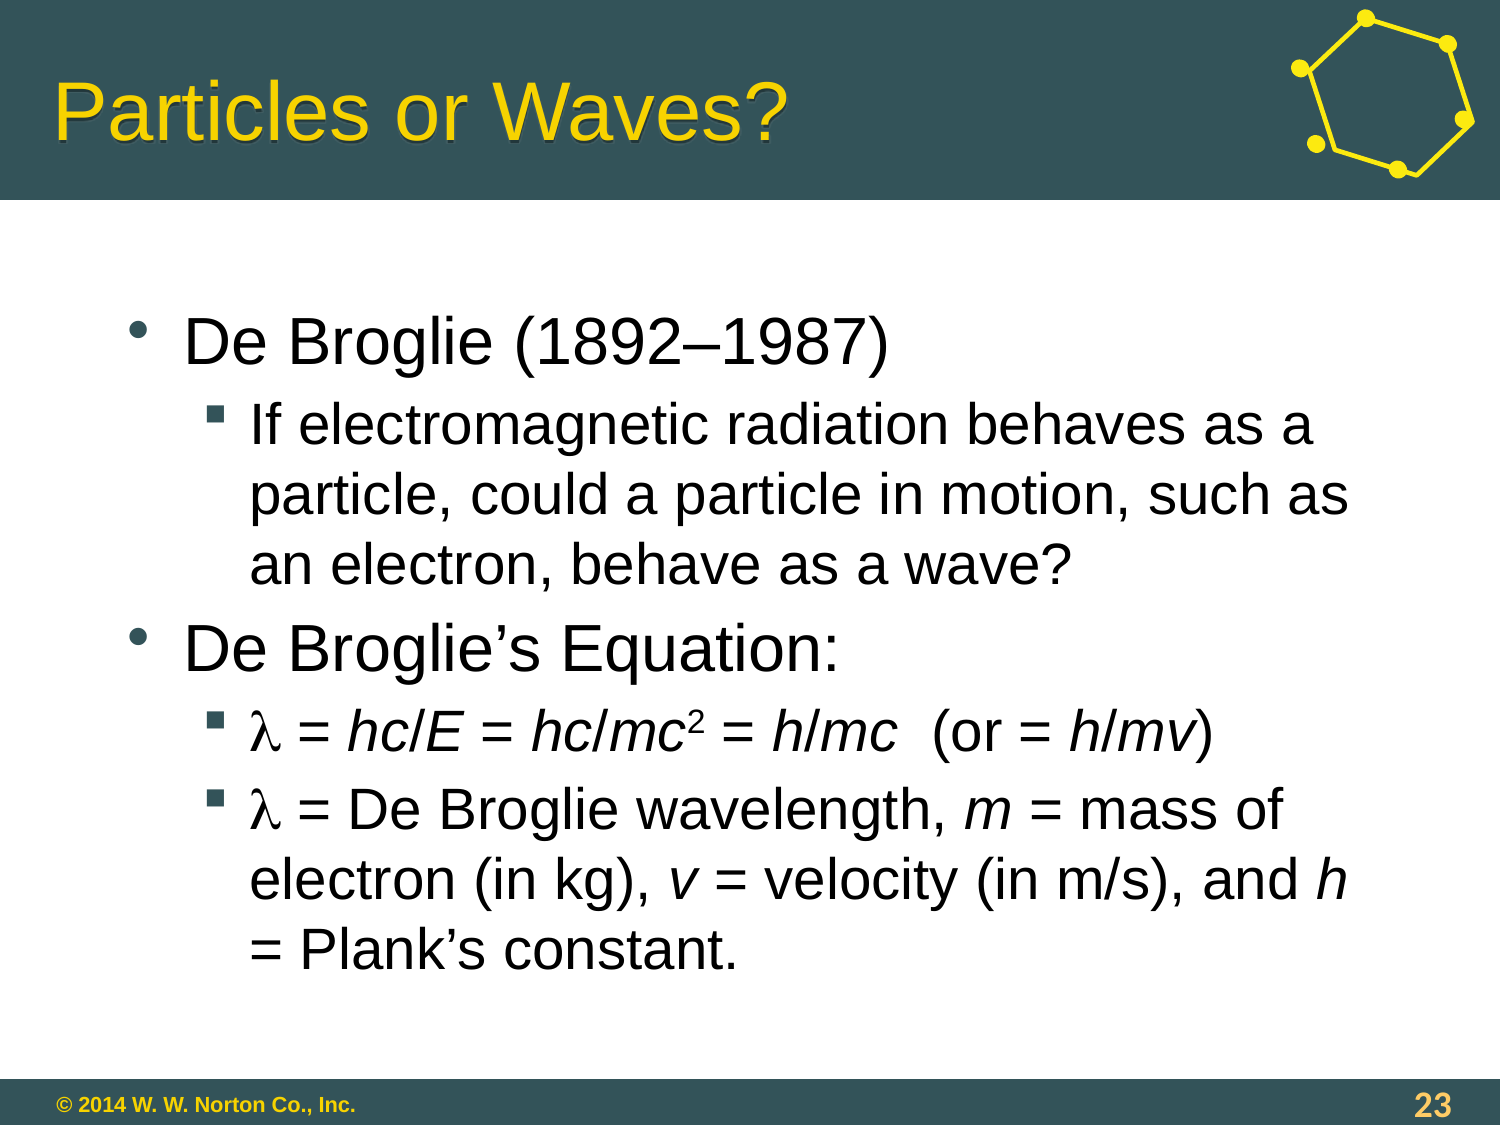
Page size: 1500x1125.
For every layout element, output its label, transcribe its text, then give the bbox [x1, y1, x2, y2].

slide_number <number> [1398, 1076, 1468, 1125]
title Particles or Waves? [37, 19, 1118, 195]
list De Broglie (1892–1987) If electromagnetic radiation behaves as a particle, could a particle in motion, such as an electron, behave as a wave? De Broglie’s Equation:  = hc/E = hc/mc2 = h/mc (or = h/mv)  = De Broglie wavelength, m = mass of electron (in kg), v = velocity (in m/s), and h = Plank’s constant. [112, 290, 1388, 1038]
